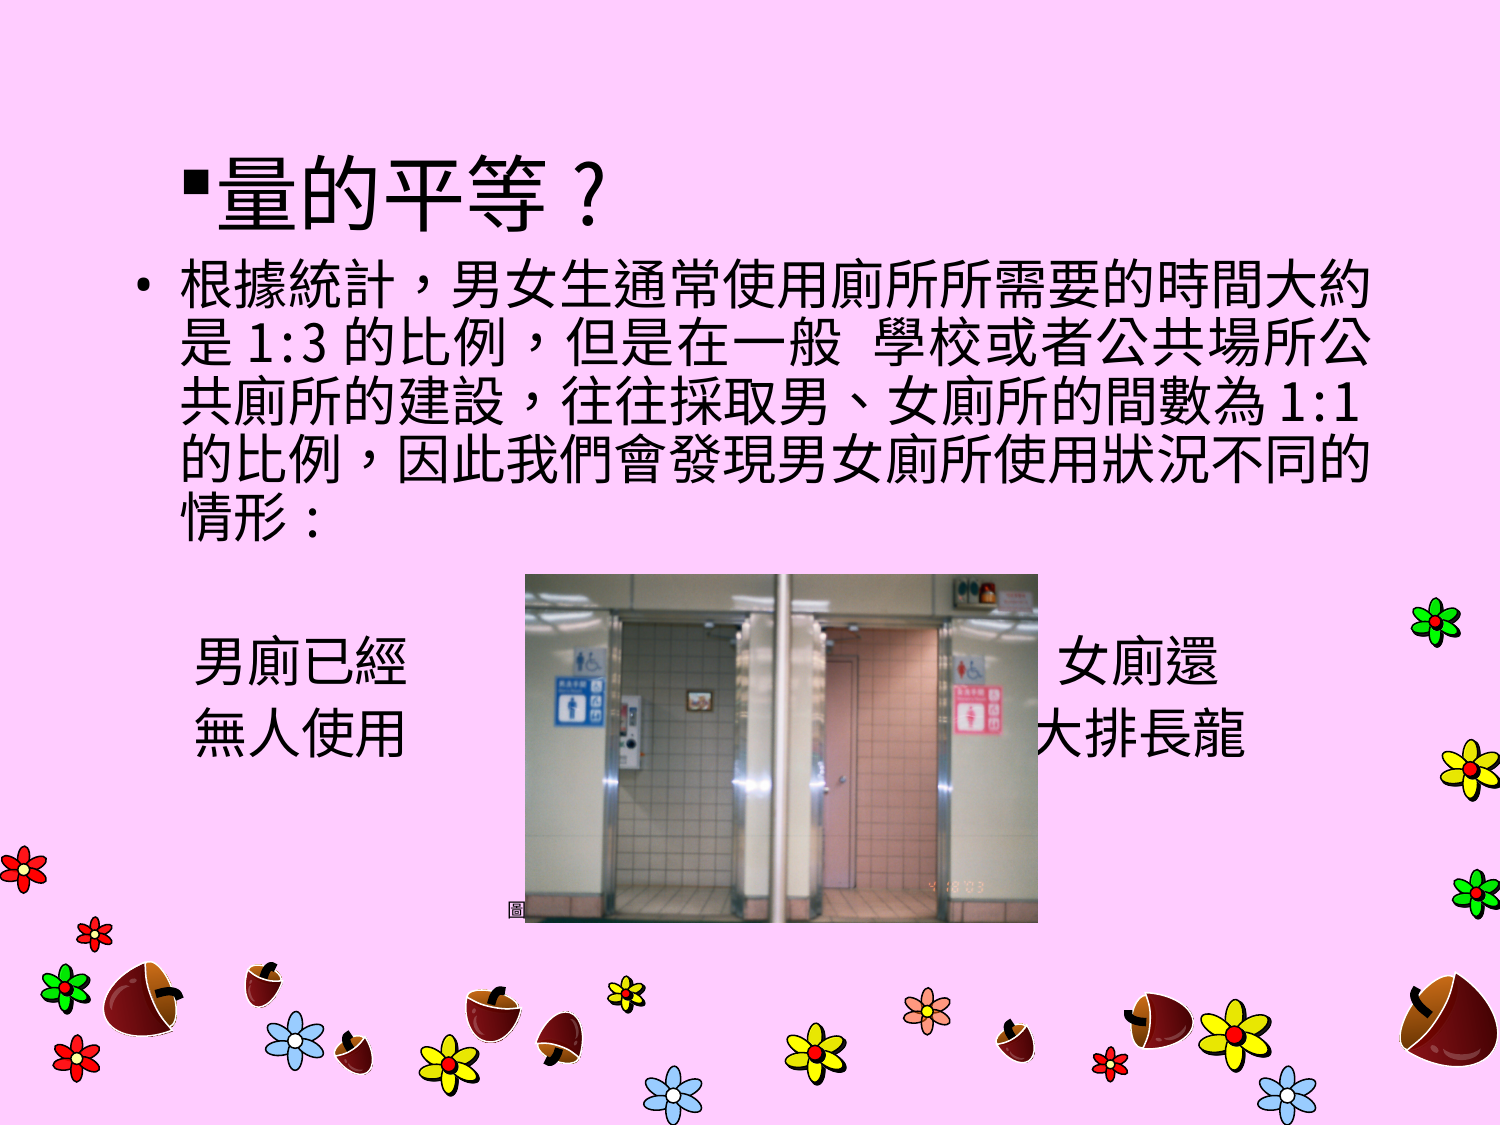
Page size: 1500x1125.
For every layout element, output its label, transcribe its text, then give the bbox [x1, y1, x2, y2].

picture [525, 574, 1038, 923]
list 根據統計，男女生通常使用廁所所需要的時間大約是1:3的比例，但是在一般 學校或者公共場所公共廁所的建設，往往採取男、女廁所的間數為1:1的比例，因此我們會發現男女廁所使用狀況不同的情形: 男廁已經 女廁還 無人使用 大排長龍 圖片來源http://comic.sina.com/2005-03-10/45341.shtml [112, 249, 1388, 1000]
text_box 量的平等? [162, 134, 629, 251]
